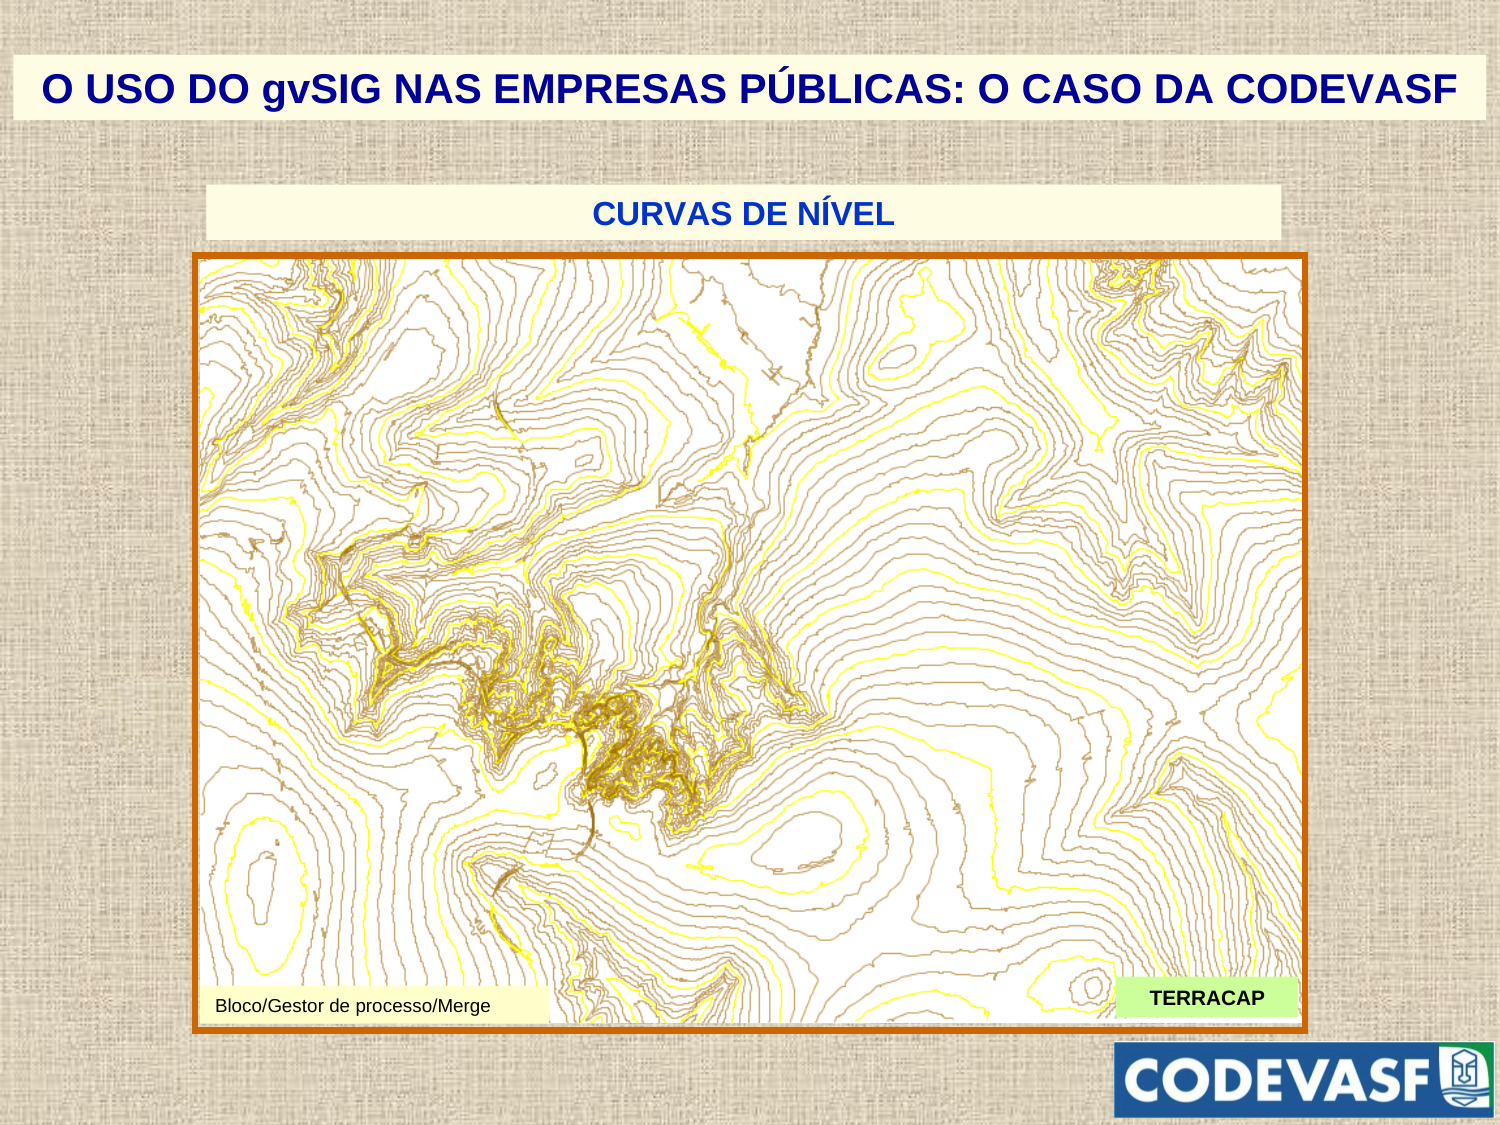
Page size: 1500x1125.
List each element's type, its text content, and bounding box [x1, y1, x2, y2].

text_box O USO DO gvSIG NAS EMPRESAS PÚBLICAS: O CASO DA CODEVASF [13, 54, 1487, 121]
text_box CURVAS DE NÍVEL [206, 184, 1282, 240]
text_box Bloco/Gestor de processo/Merge [200, 985, 550, 1024]
text_box TERRACAP [1116, 976, 1299, 1018]
picture [0, 0, 1500, 1125]
